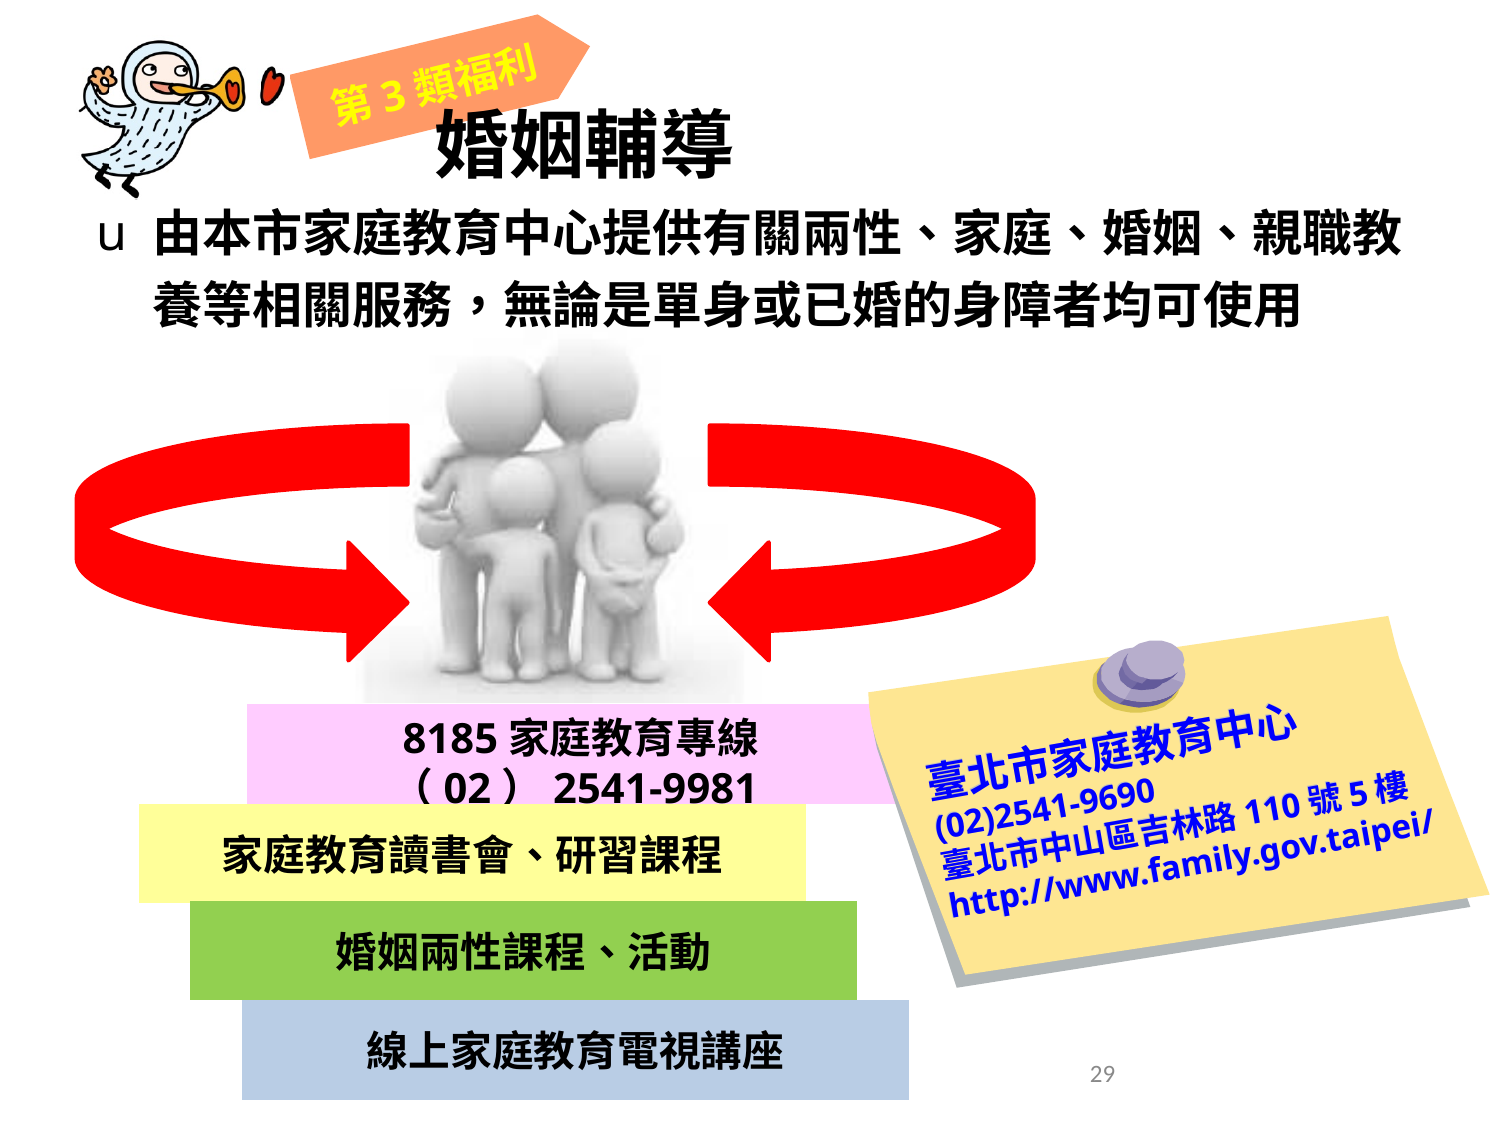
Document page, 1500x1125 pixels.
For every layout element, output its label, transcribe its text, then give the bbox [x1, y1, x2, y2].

picture [866, 614, 1492, 990]
title 婚姻輔導 [419, 65, 1500, 220]
text_box [709, 425, 1034, 661]
text_box 第3類福利 [290, 14, 591, 160]
text_box 臺北市家庭教育中心 (02)2541-9690 臺北市中山區吉林路110號5樓 http://www.family.gov.taipei/ [906, 647, 1500, 941]
text_box [76, 425, 408, 661]
list 由本市家庭教育中心提供有關兩性、家庭、婚姻、親職教 養等相關服務，無論是單身或已婚的身障者均可使用 [81, 193, 1455, 374]
picture [289, 374, 816, 703]
text_box 29 [1074, 1042, 1426, 1103]
text_box 婚姻兩性課程、活動 [190, 901, 857, 1000]
text_box 家庭教育讀書會、研習課程 [139, 804, 806, 903]
text_box 線上家庭教育電視講座 [242, 1000, 909, 1100]
text_box 8185家庭教育專線 （02）2541-9981 [247, 704, 866, 804]
picture [76, 35, 290, 200]
